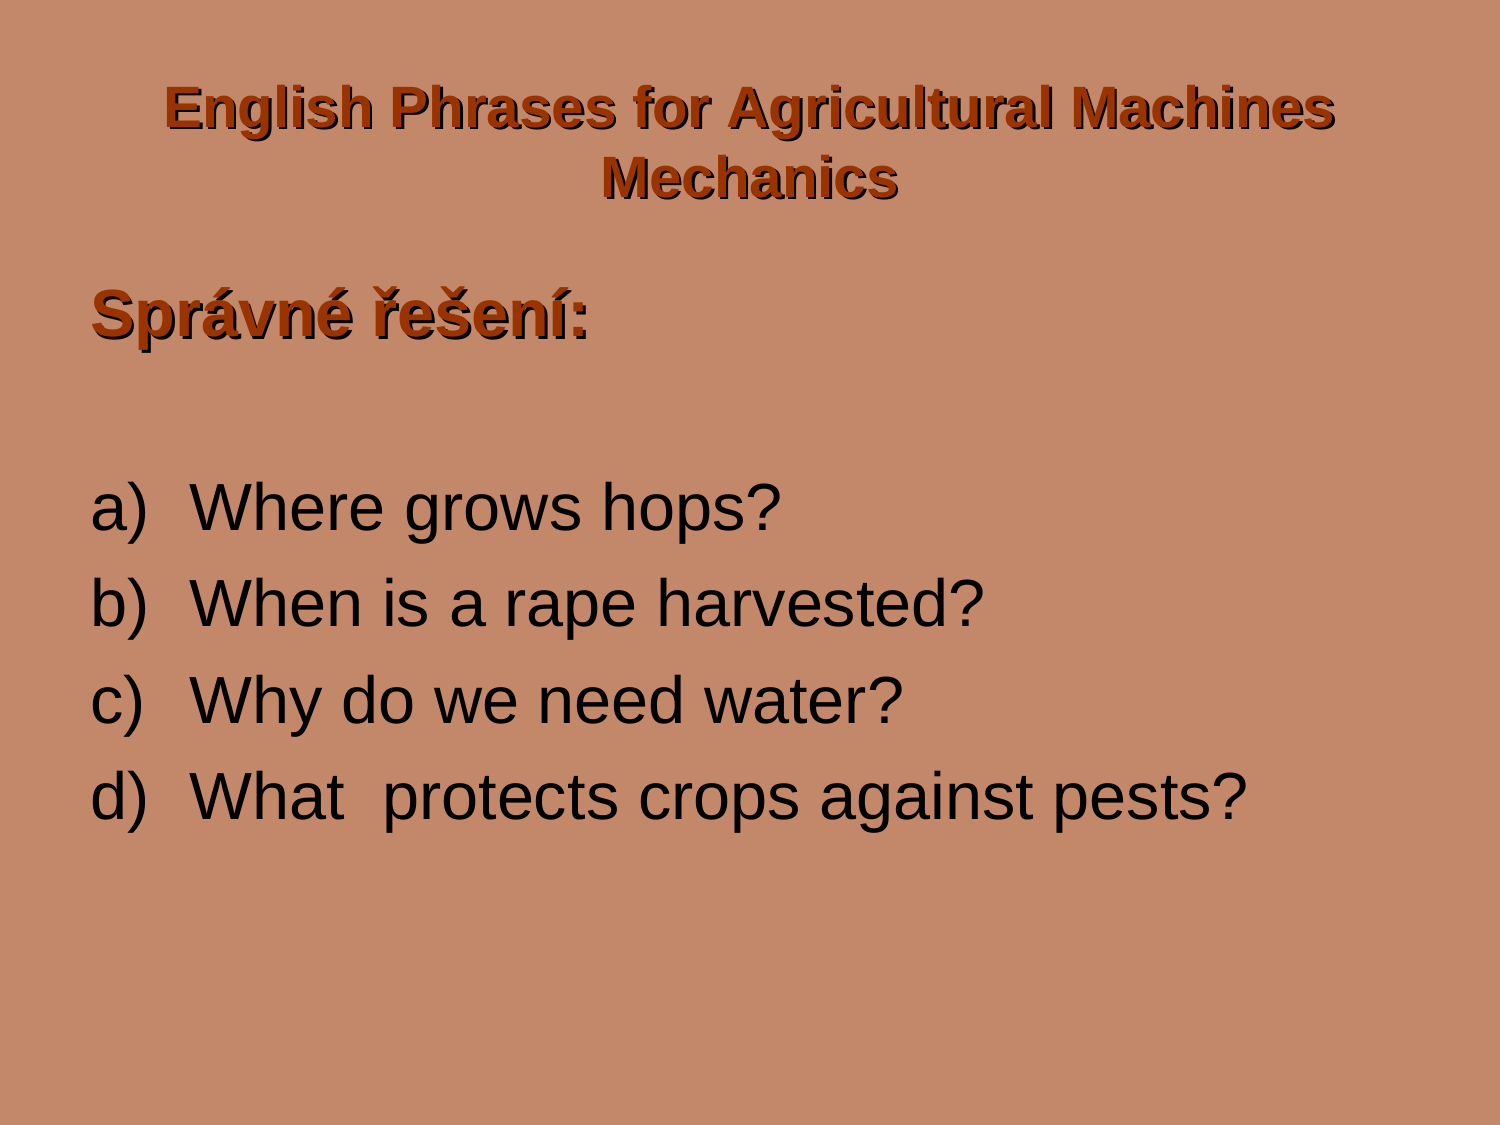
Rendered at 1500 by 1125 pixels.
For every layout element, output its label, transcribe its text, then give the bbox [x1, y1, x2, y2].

list Správné řešení: Where grows hops? When is a rape harvested? Why do we need water? What protects crops against pests? [75, 262, 1426, 1006]
title English Phrases for Agricultural Machines Mechanics [75, 45, 1426, 233]
